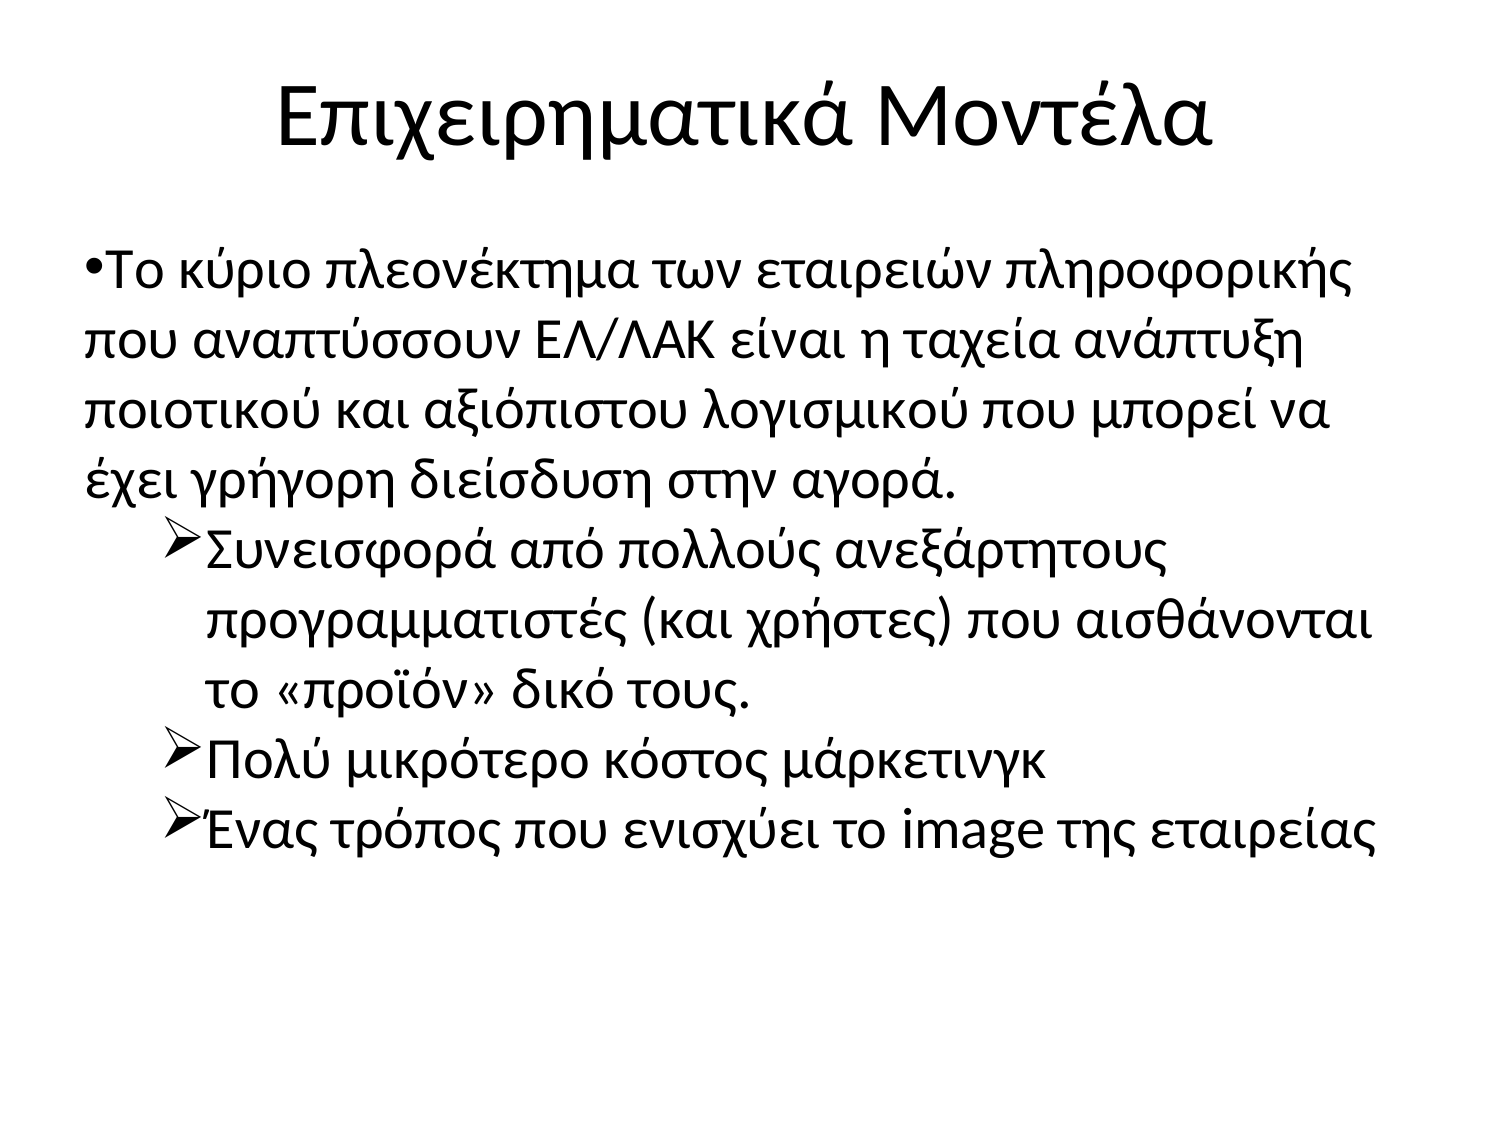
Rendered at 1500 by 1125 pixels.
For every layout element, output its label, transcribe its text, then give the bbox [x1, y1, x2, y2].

text_box Επιχειρηματικά Μοντέλα [70, 46, 1421, 211]
text_box Το κύριο πλεονέκτημα των εταιρειών πληροφορικής που αναπτύσσουν ΕΛ/ΛΑΚ είναι η ταχεία ανάπτυξη ποιοτικού και αξιόπιστου λογισμικού που μπορεί να έχει γρήγορη διείσδυση στην αγορά. Συνεισφορά από πολλούς ανεξάρτητους προγραμματιστές (και χρήστες) που αισθάνονται το «προϊόν» δικό τους. Πολύ μικρότερο κόστος μάρκετινγκ Ένας τρόπος που ενισχύει το image της εταιρείας [70, 222, 1421, 1029]
